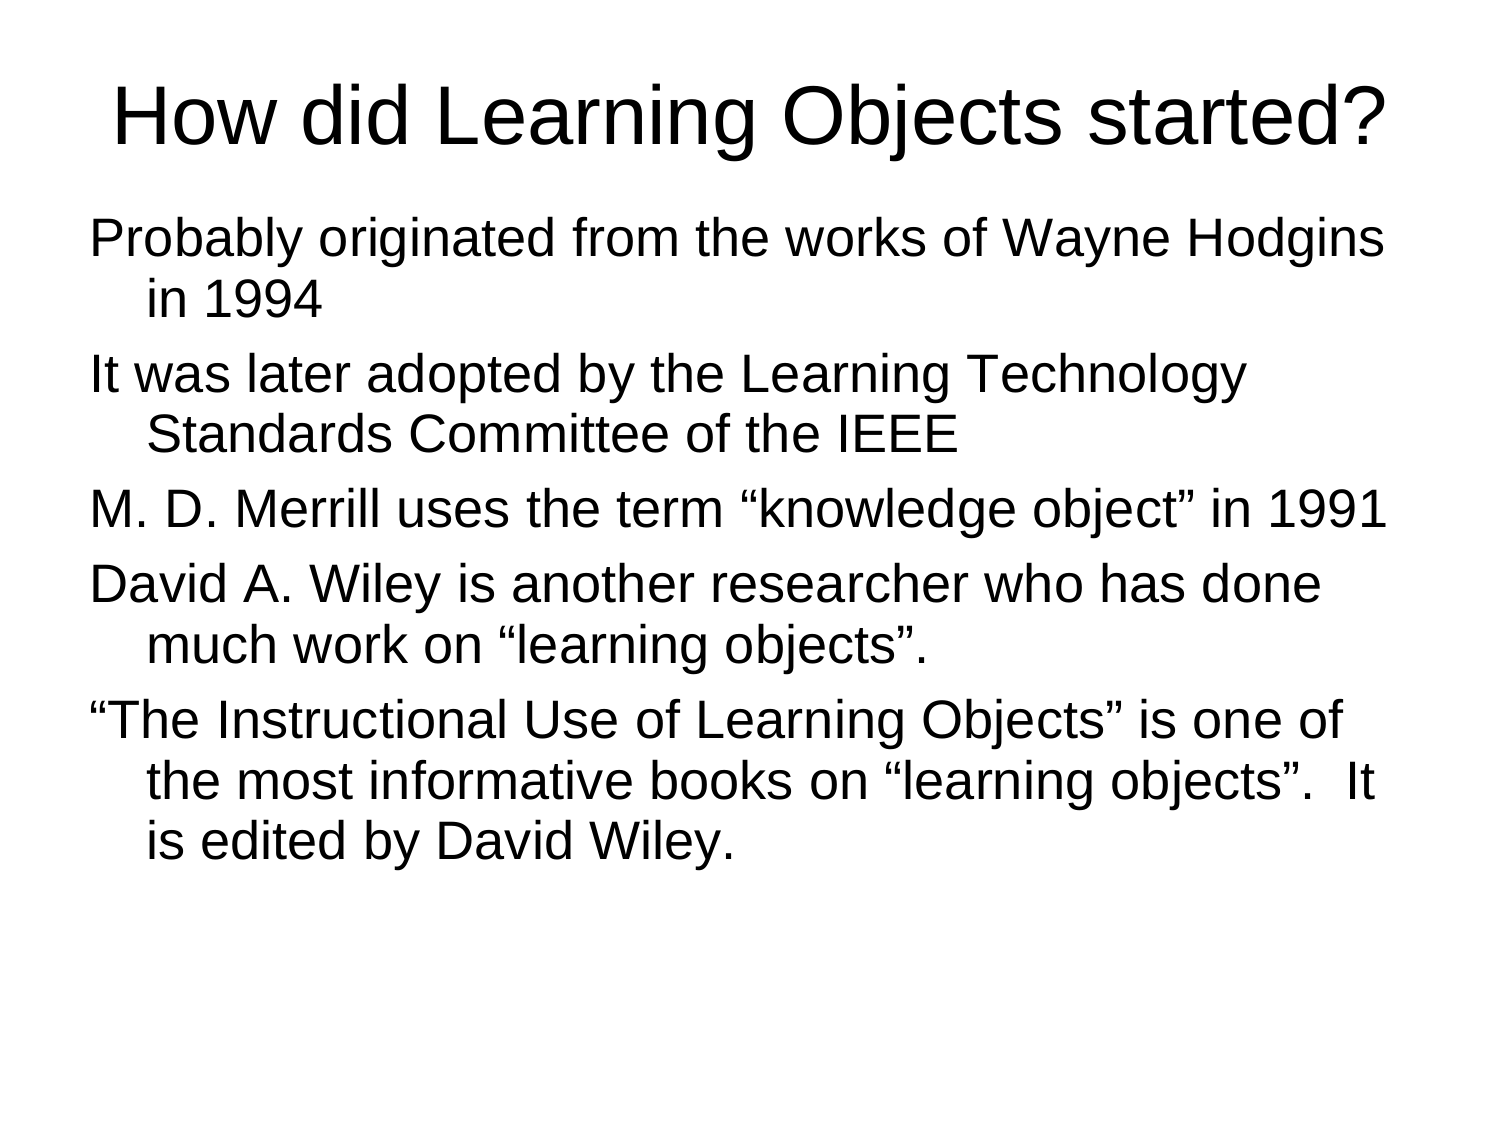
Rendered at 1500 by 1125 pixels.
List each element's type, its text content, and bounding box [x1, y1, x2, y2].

title How did Learning Objects started? [75, 45, 1426, 188]
list Probably originated from the works of Wayne Hodgins in 1994 It was later adopted by the Learning Technology Standards Committee of the IEEE M. D. Merrill uses the term “knowledge object” in 1991 David A. Wiley is another researcher who has done much work on “learning objects”. “The Instructional Use of Learning Objects” is one of the most informative books on “learning objects”. It is edited by David Wiley. [75, 200, 1426, 1076]
